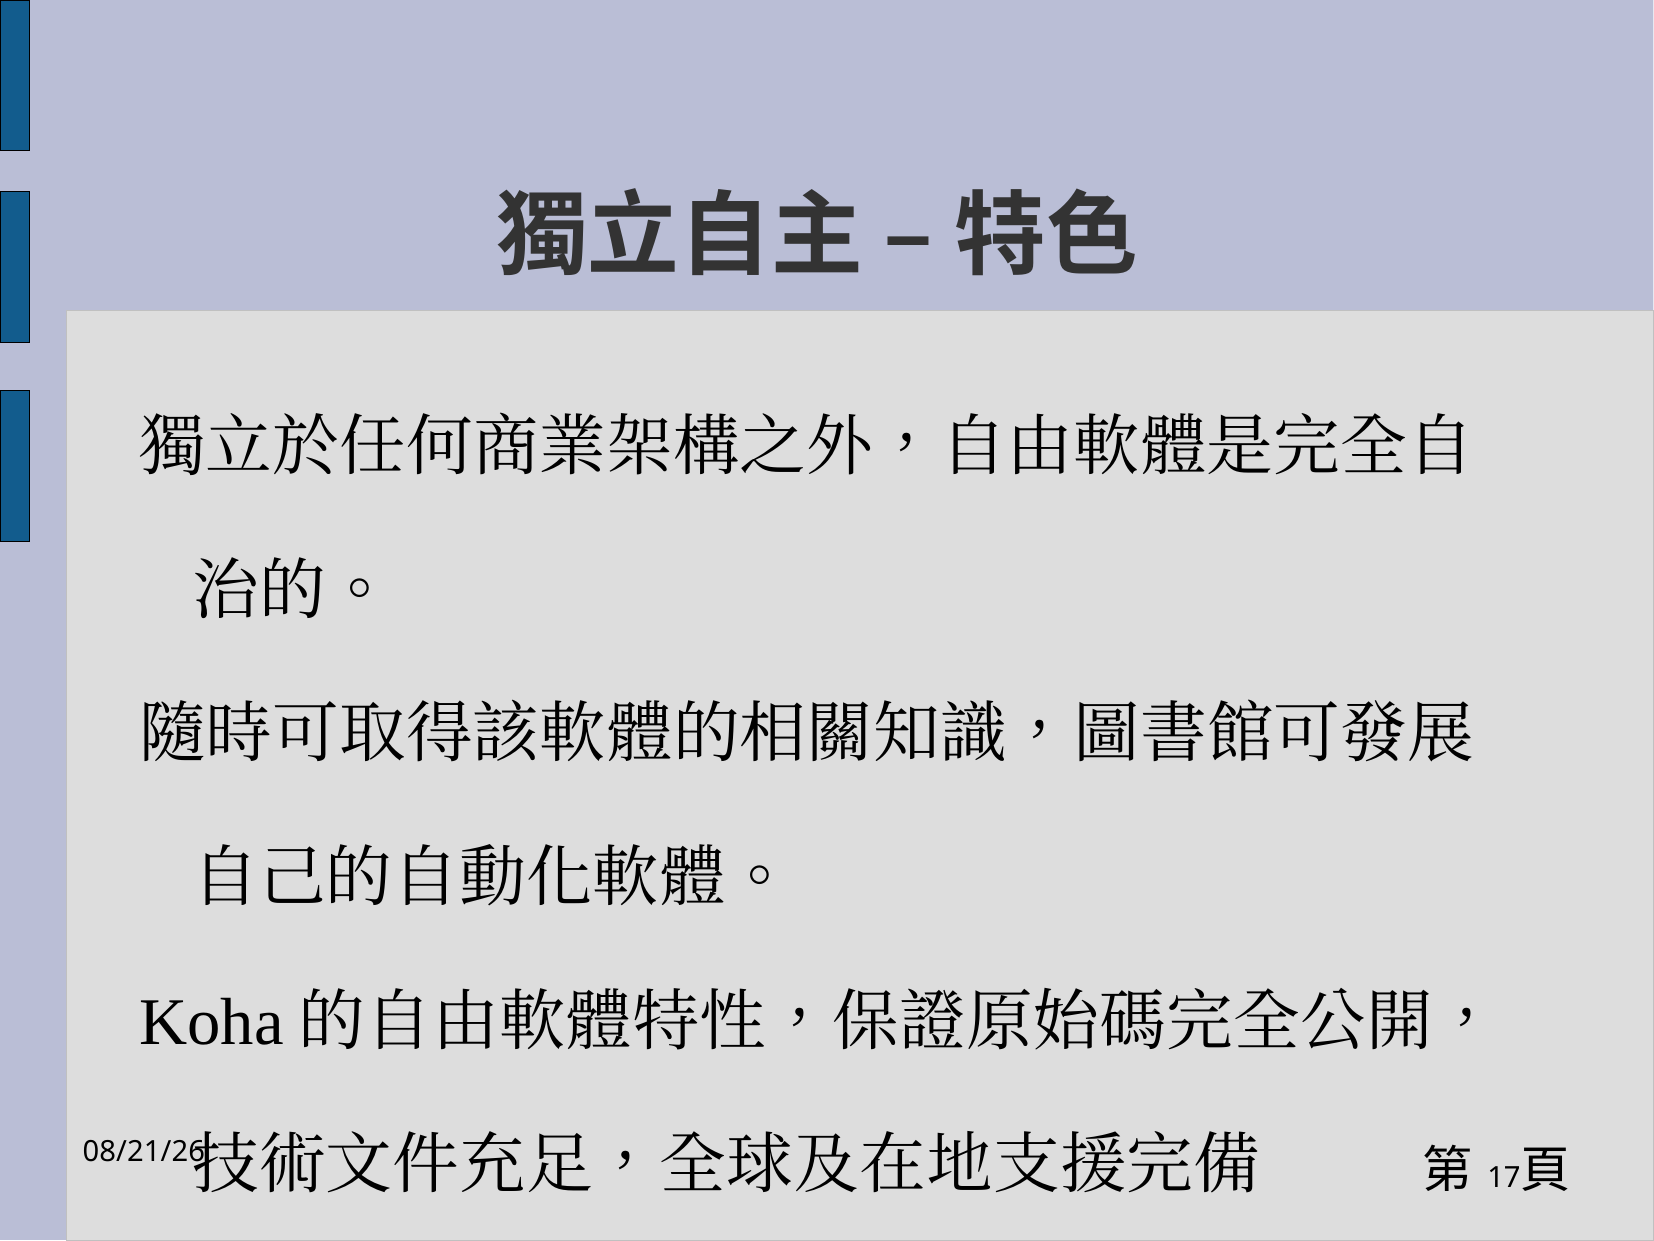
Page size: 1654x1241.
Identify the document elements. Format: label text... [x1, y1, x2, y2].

title 獨立自主 – 特色 [121, 91, 1534, 299]
list 獨立於任何商業架構之外，自由軟體是完全自治的。 隨時可取得該軟體的相關知識，圖書館可發展自己的自動化軟體。 Koha的自由軟體特性，保證原始碼完全公開，技術文件充足，全球及在地支援完備 原始碼的開放性及可得性，圖書館可任意更換搭配的廠商，參與後續的研發與維護。 [121, 344, 1534, 1225]
